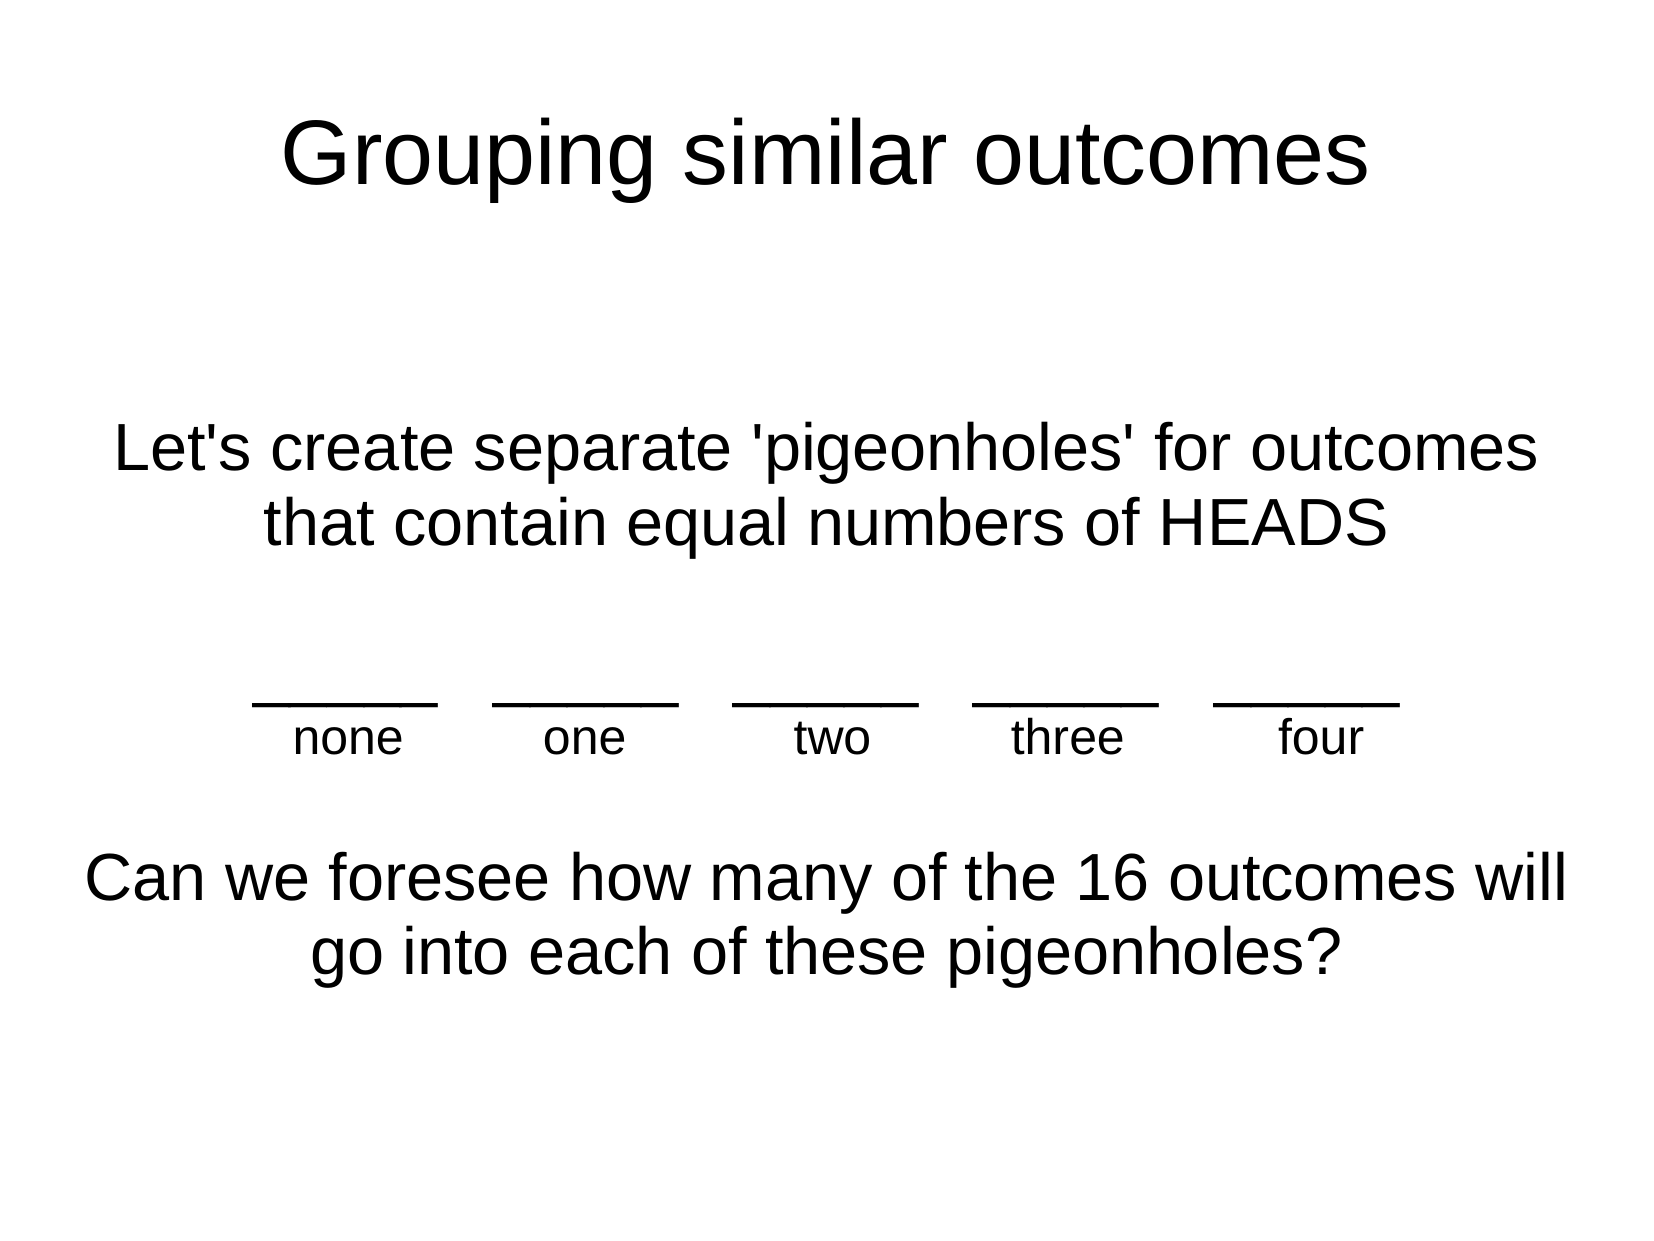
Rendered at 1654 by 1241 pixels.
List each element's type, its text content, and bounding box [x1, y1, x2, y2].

subtitle Let's create separate 'pigeonholes' for outcomes that contain equal numbers of HEADS _____ _____ _____ _____ _____ none one two three four Can we foresee how many of the 16 outcomes will go into each of these pigeonholes? [82, 297, 1571, 1102]
title Grouping similar outcomes [82, 56, 1571, 250]
